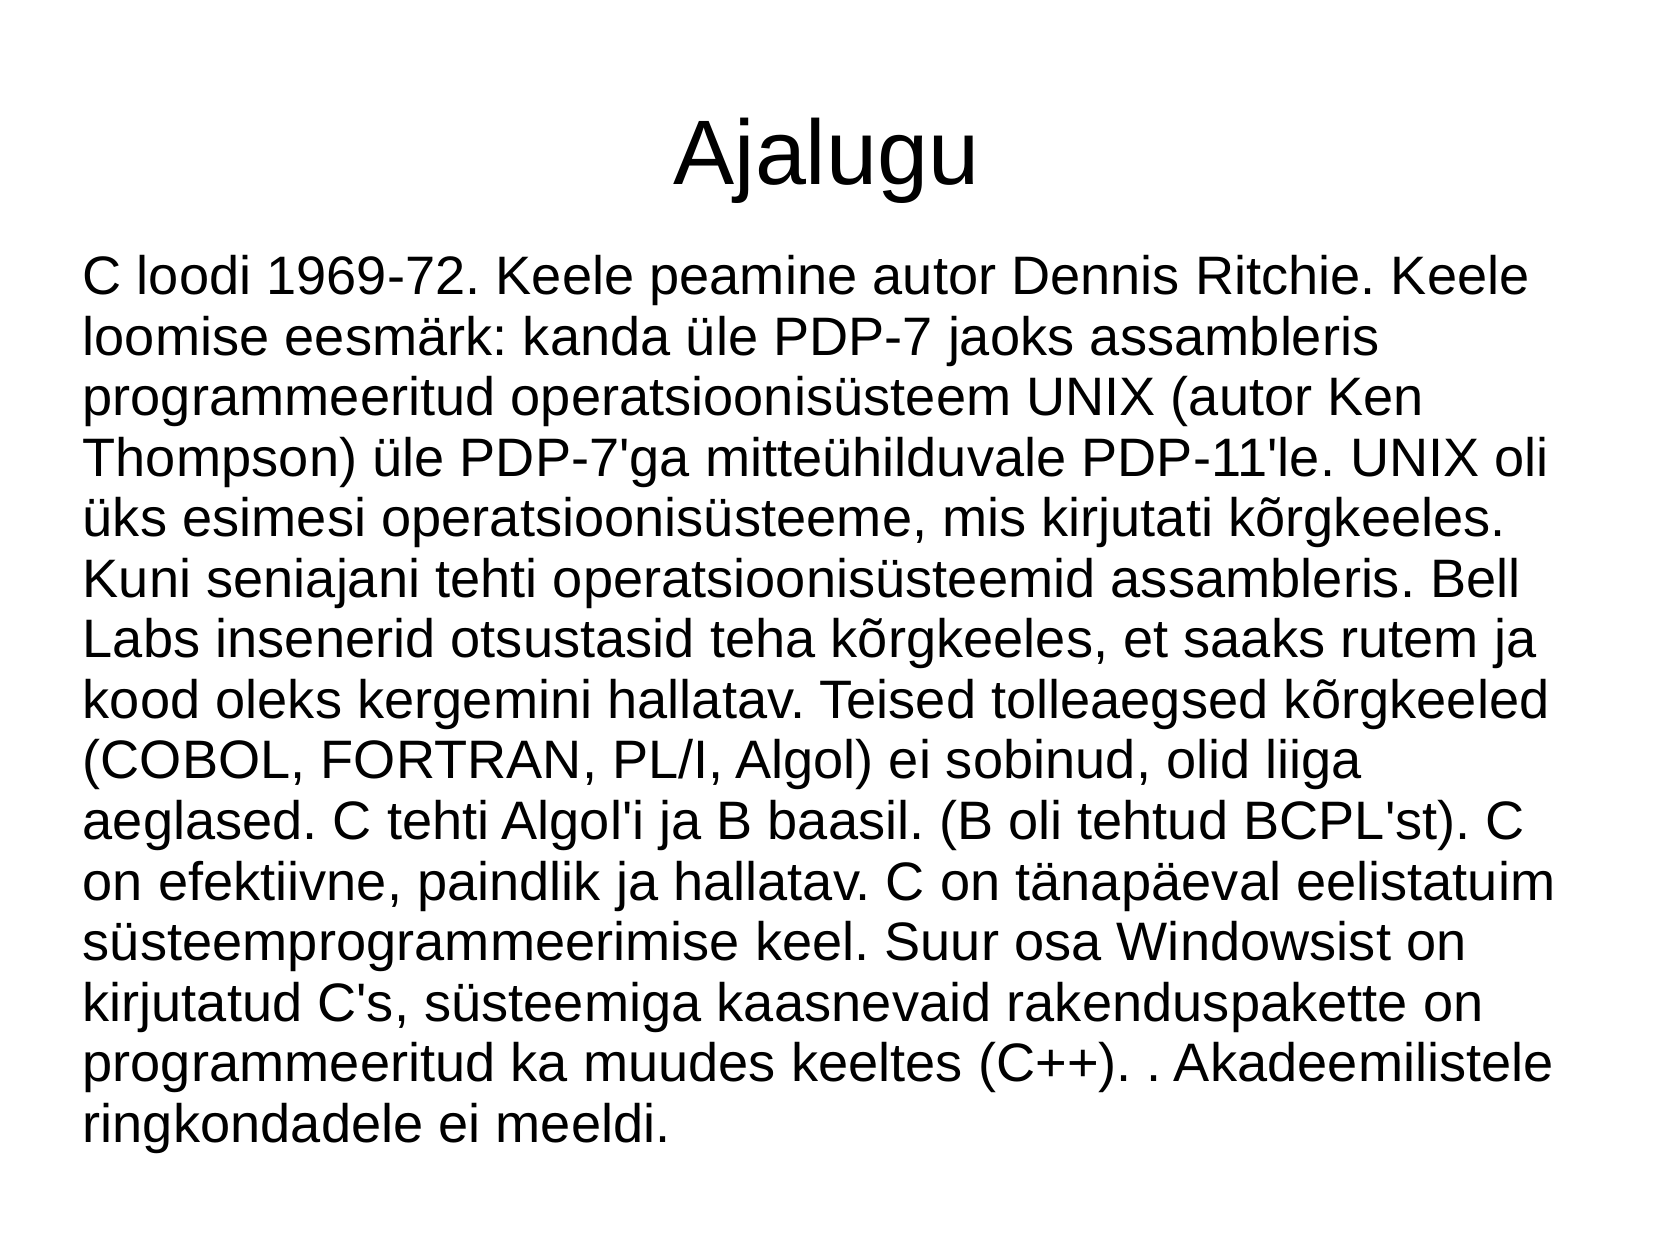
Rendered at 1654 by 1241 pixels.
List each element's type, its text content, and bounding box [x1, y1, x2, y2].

title Ajalugu [82, 56, 1571, 185]
subtitle C loodi 1969-72. Keele peamine autor Dennis Ritchie. Keele loomise eesmärk: kanda üle PDP-7 jaoks assambleris programmeeritud operatsioonisüsteem UNIX (autor Ken Thompson) üle PDP-7'ga mitteühilduvale PDP-11'le. UNIX oli üks esimesi operatsioonisüsteeme, mis kirjutati kõrgkeeles. Kuni seniajani tehti operatsioonisüsteemid assambleris. Bell Labs insenerid otsustasid teha kõrgkeeles, et saaks rutem ja kood oleks kergemini hallatav. Teised tolleaegsed kõrgkeeled (COBOL, FORTRAN, PL/I, Algol) ei sobinud, olid liiga aeglased. C tehti Algol'i ja B baasil. (B oli tehtud BCPL'st). C on efektiivne, paindlik ja hallatav. C on tänapäeval eelistatuim süsteemprogrammeerimise keel. Suur osa Windowsist on kirjutatud C's, süsteemiga kaasnevaid rakenduspakette on programmeeritud ka muudes keeltes (C++). . Akadeemilistele ringkondadele ei meeldi. [82, 185, 1571, 1215]
